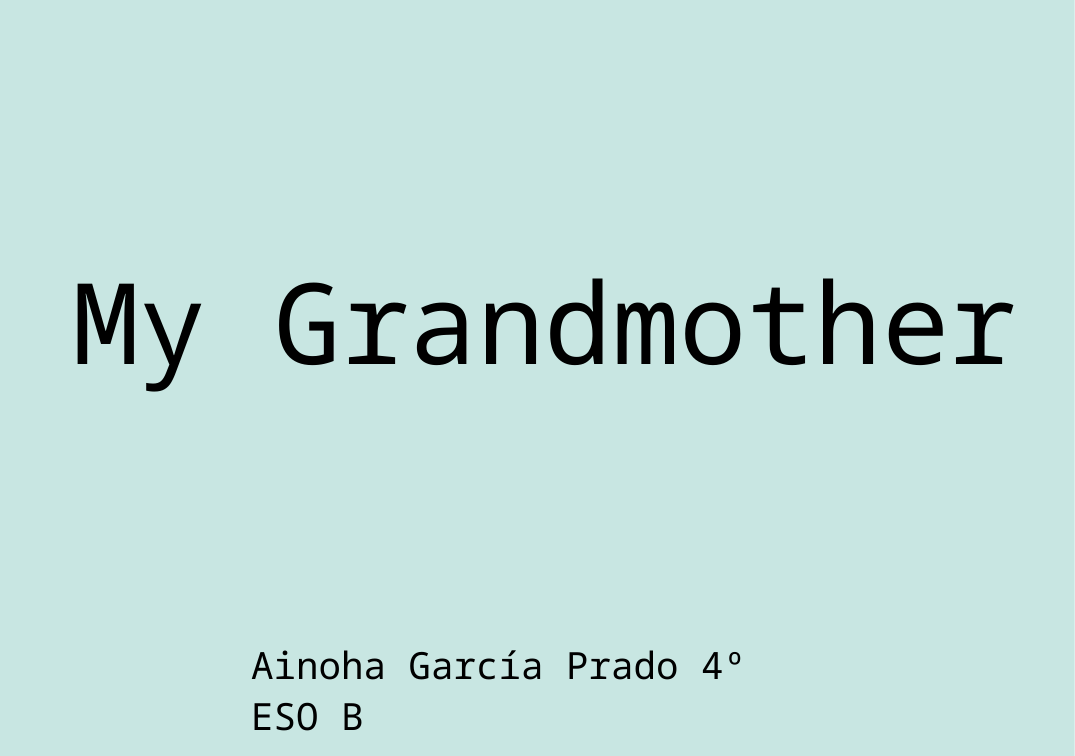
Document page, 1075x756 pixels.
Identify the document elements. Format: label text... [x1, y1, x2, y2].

text_box Ainoha García Prado 4º ESO B [236, 632, 839, 697]
title My Grandmother [61, 233, 1029, 408]
